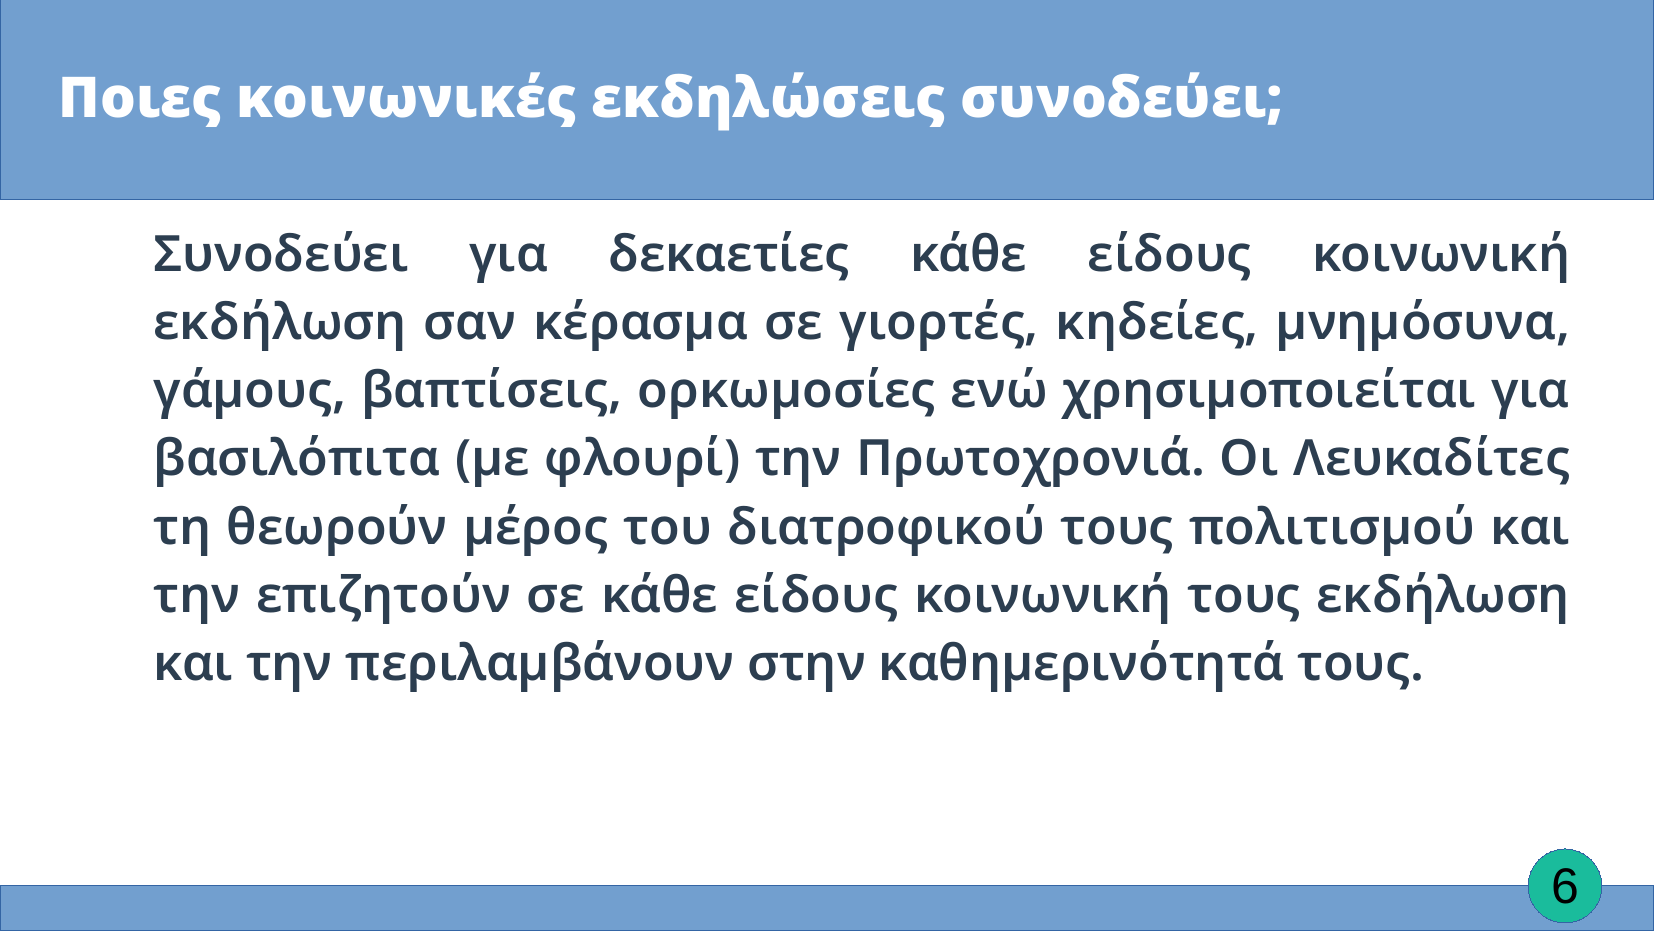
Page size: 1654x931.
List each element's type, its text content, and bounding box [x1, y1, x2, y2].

title Ποιες κοινωνικές εκδηλώσεις συνοδεύει; [59, 37, 1595, 155]
list Συνοδεύει για δεκαετίες κάθε είδους κοινωνική εκδήλωση σαν κέρασμα σε γιορτές, κηδείες, μνημόσυνα, γάμους, βαπτίσεις, ορκωμοσίες ενώ χρησιμοποιείται για βασιλόπιτα (με φλουρί) την Πρωτοχρονιά. Οι Λευκαδίτες τη θεωρούν μέρος του διατροφικού τους πολιτισμού και την επιζητούν σε κάθε είδους κοινωνική τους εκδήλωση και την περιλαμβάνουν στην καθημερινότητά τους. [82, 217, 1571, 758]
